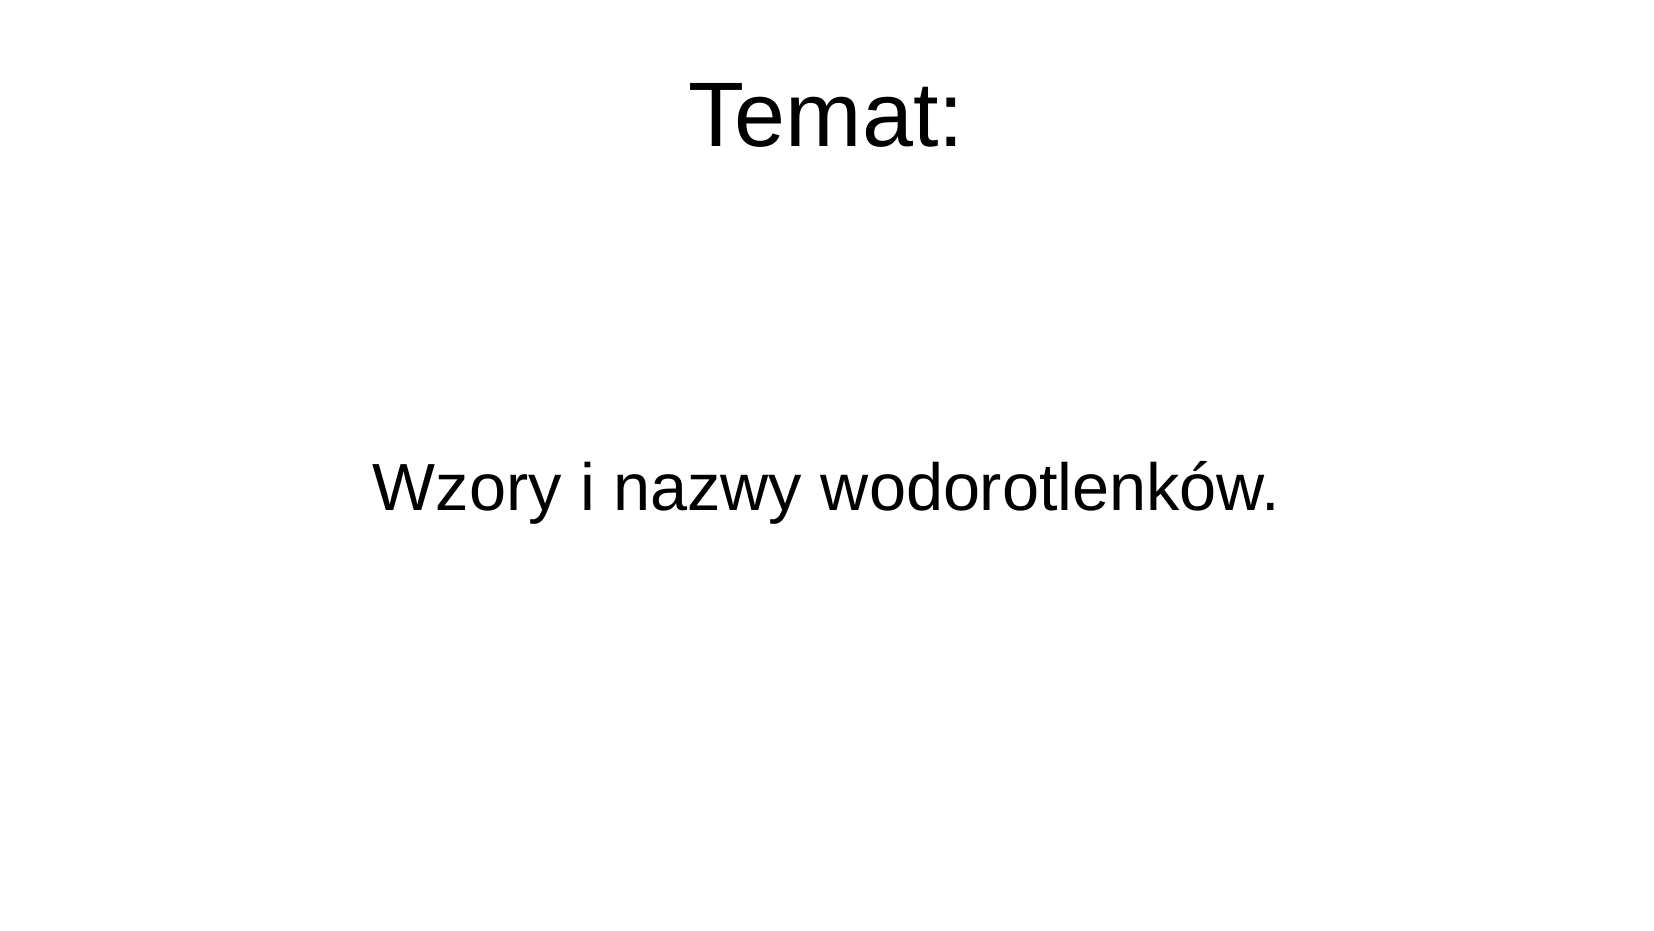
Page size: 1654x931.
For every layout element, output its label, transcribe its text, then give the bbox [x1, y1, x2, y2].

subtitle Wzory i nazwy wodorotlenków. [82, 217, 1571, 758]
title Temat: [82, 37, 1571, 193]
